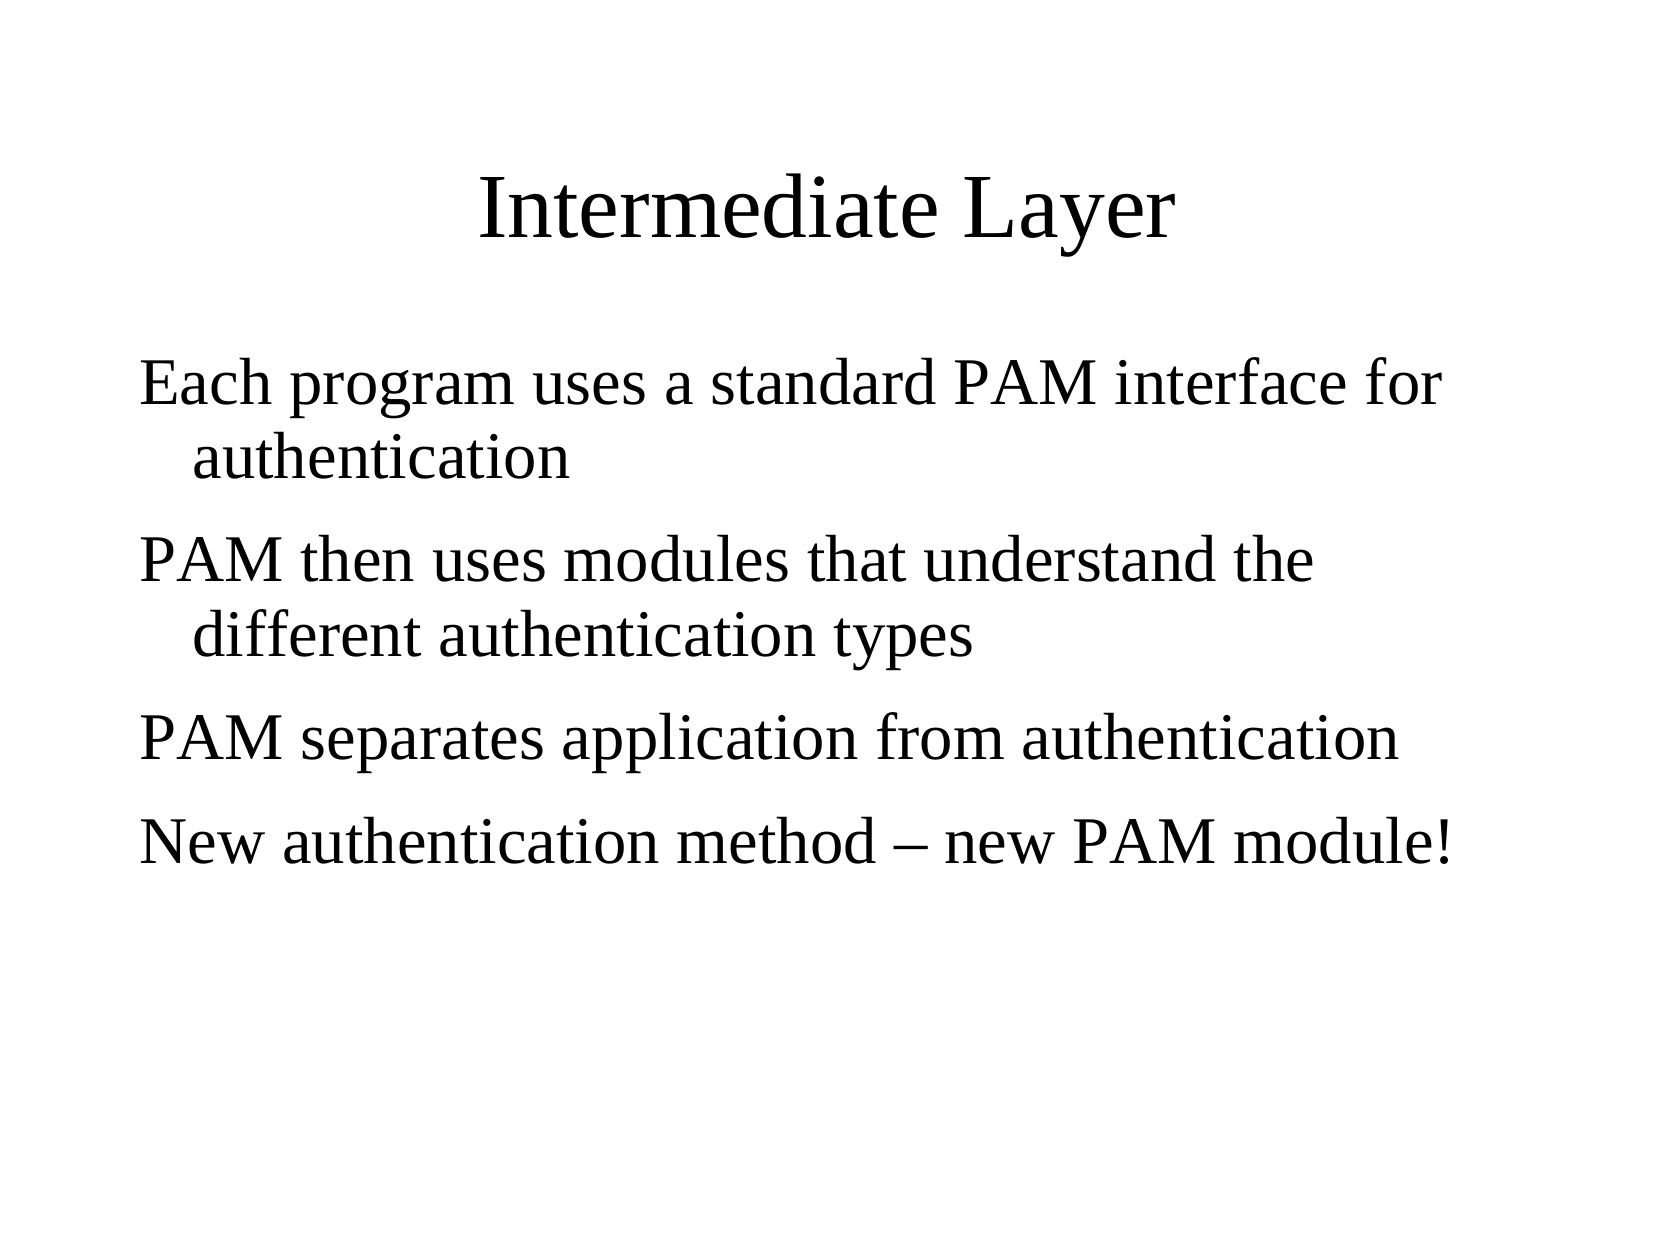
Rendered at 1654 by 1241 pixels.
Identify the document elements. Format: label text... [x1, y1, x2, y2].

title Intermediate Layer [121, 102, 1534, 311]
list Each program uses a standard PAM interface for authentication PAM then uses modules that understand the different authentication types PAM separates application from authentication New authentication method – new PAM module! [121, 344, 1534, 1127]
